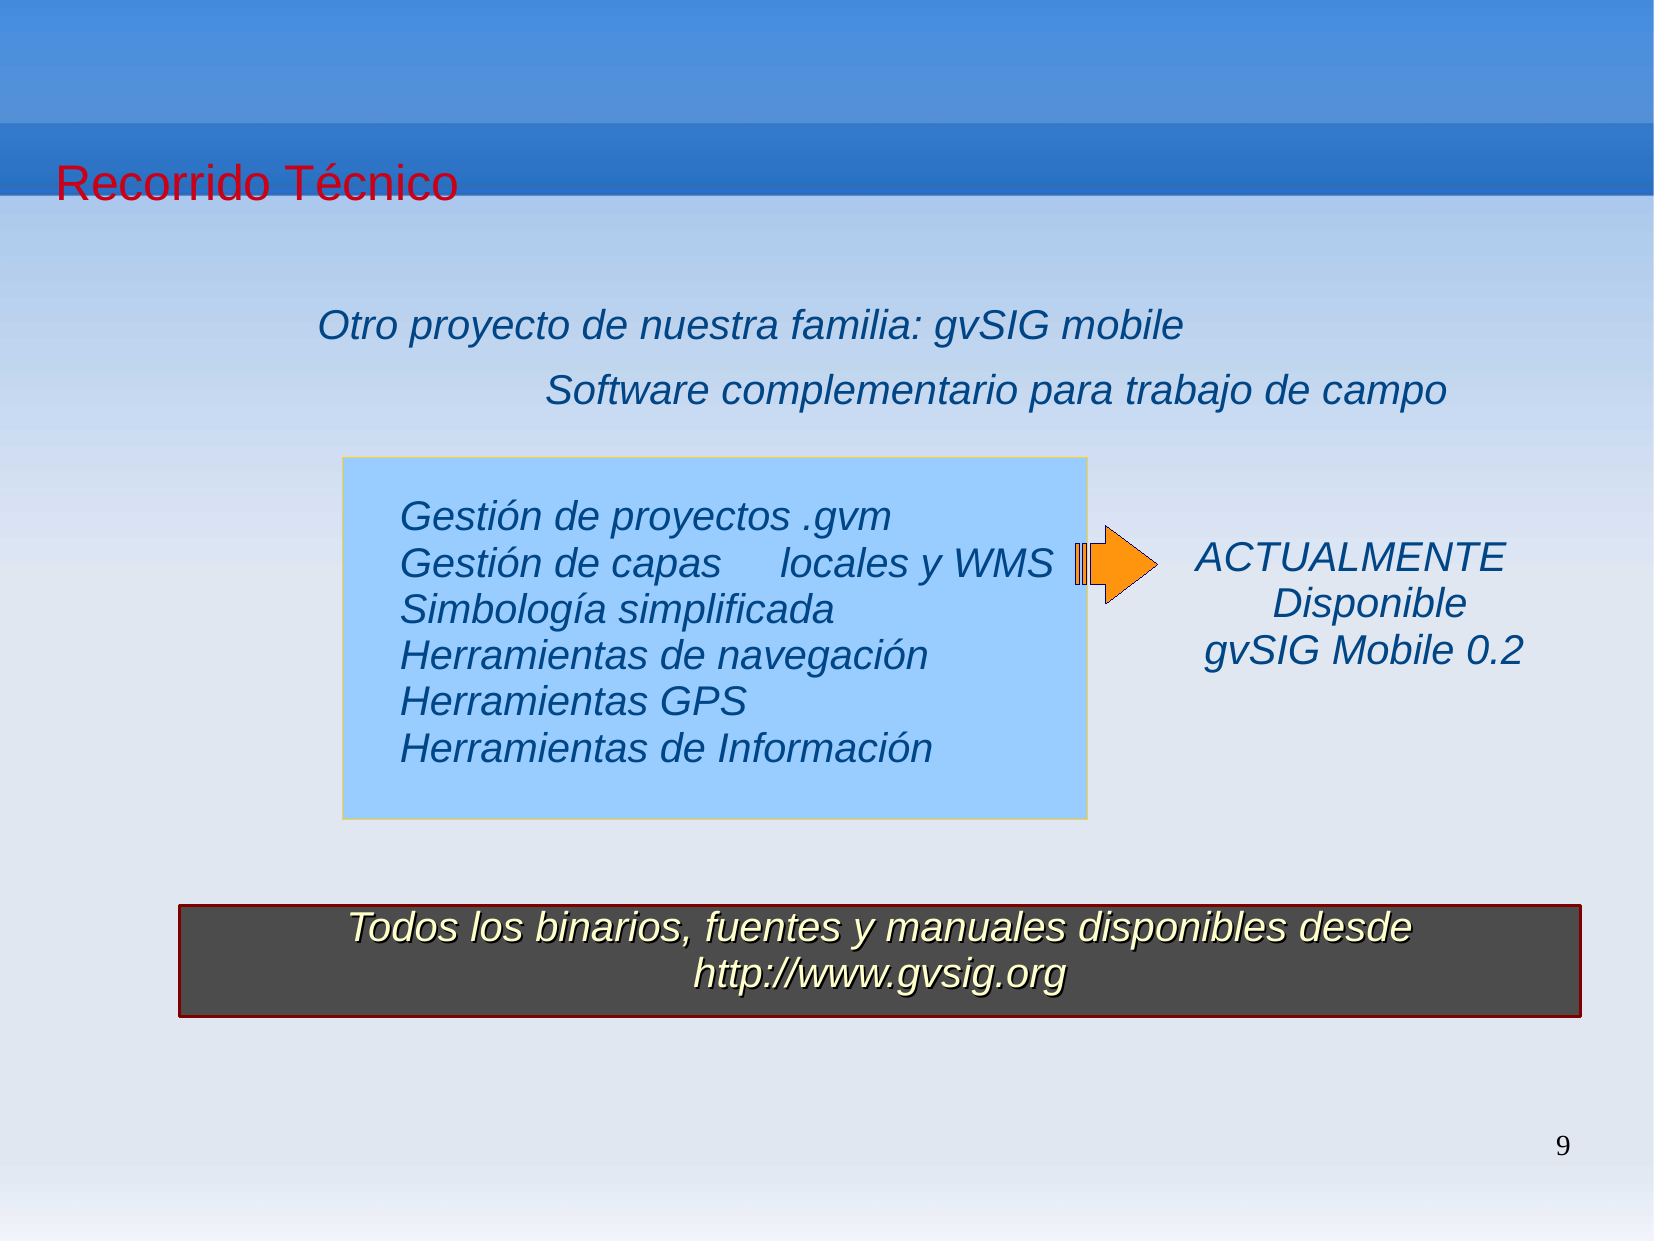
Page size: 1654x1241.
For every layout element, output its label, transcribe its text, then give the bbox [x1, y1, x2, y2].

text_box Gestión de proyectos .gvm Gestión de capas locales y WMS Simbología simplificada Herramientas de navegación Herramientas GPS Herramientas de Información [385, 485, 1234, 818]
text_box [1082, 543, 1087, 585]
text_box Otro proyecto de nuestra familia: gvSIG mobile [318, 303, 1368, 359]
text_box [342, 457, 1088, 820]
text_box [1075, 543, 1080, 585]
picture [0, 0, 1654, 1241]
text_box Software complementario para trabajo de campo [546, 368, 1595, 424]
text_box ACTUALMENTE Disponible gvSIG Mobile 0.2 [1234, 534, 1543, 703]
text_box Todos los binarios, fuentes y manuales disponibles desde http://www.gvsig.org [179, 905, 1581, 1017]
text_box Recorrido Técnico [40, 147, 1418, 352]
text_box [1090, 525, 1158, 604]
